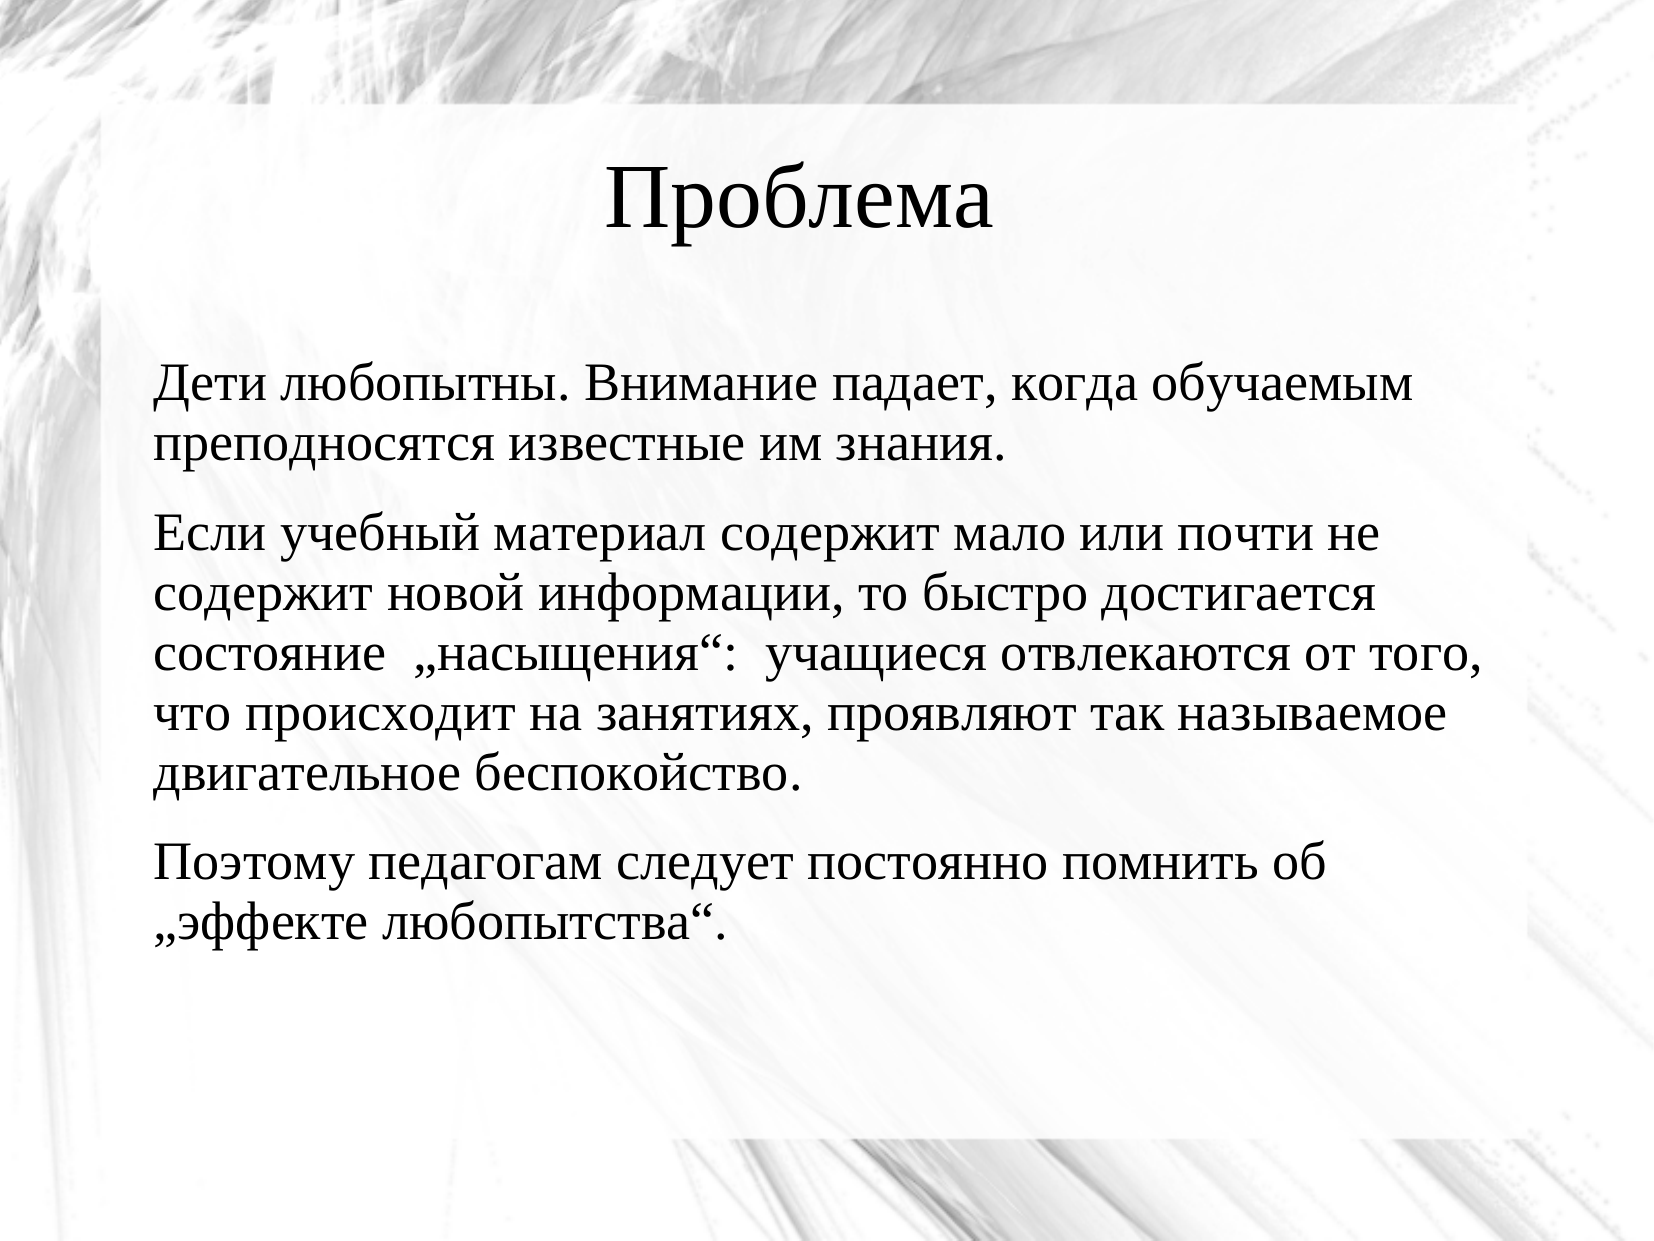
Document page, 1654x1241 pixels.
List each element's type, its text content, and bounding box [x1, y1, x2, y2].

list Дети любопытны. Внимание падает, когда обучаемым преподносятся известные им знания. Если учебный материал содержит мало или почти не содержит новой информации, то быстро достигается состояние „насыщения“: учащиеся отвлекаются от того, что происходит на занятиях, проявляют так называемое двигательное беспокойство. Поэтому педагогам следует постоянно помнить об „эффекте любопытства“. [82, 352, 1571, 1171]
title Проблема [118, 112, 1506, 281]
picture [0, 0, 1654, 1241]
